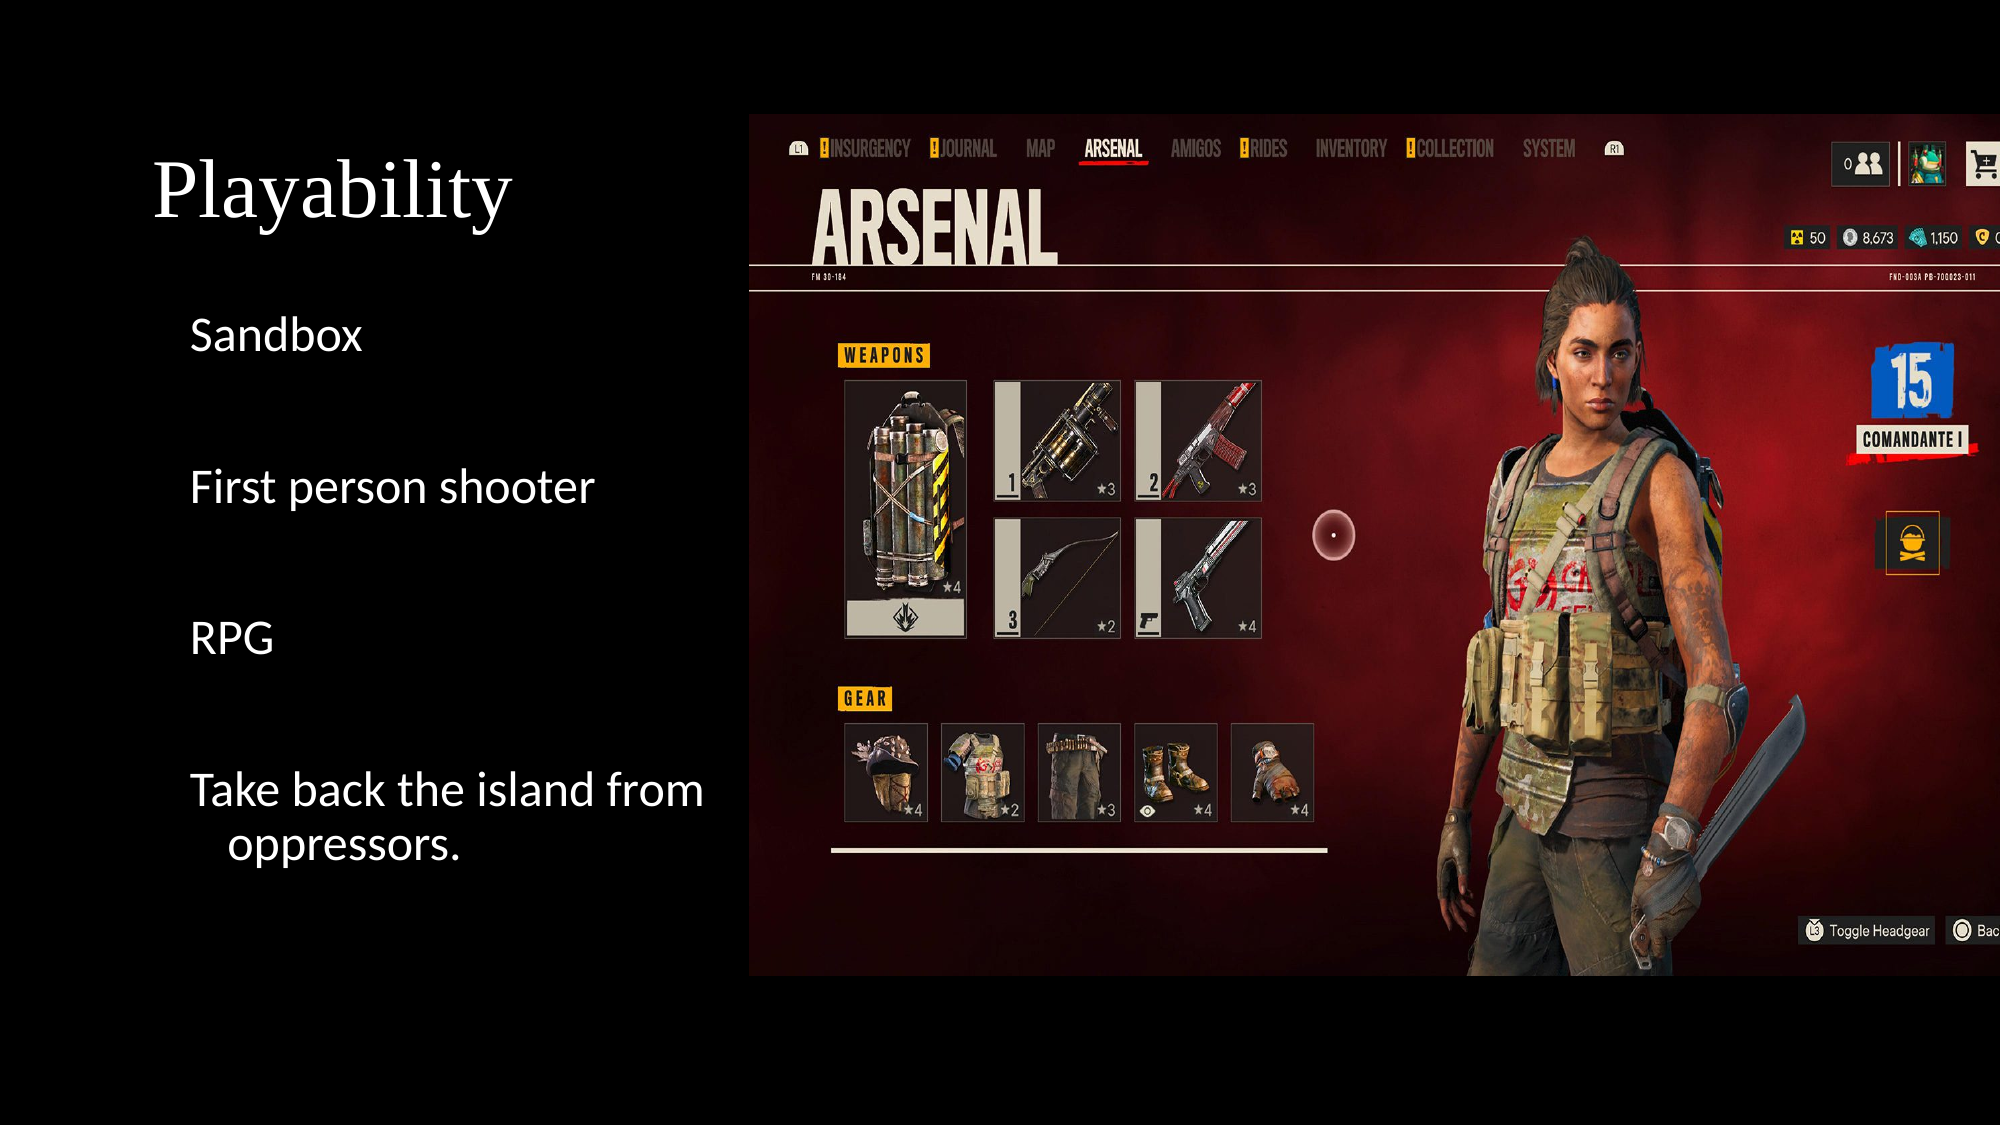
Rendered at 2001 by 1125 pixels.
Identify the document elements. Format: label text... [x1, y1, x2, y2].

list Sandbox First person shooter RPG Take back the island from oppressors. [137, 301, 858, 987]
title Playability [137, 138, 749, 301]
picture [749, 114, 2000, 976]
text_box [0, 0, 2000, 1125]
